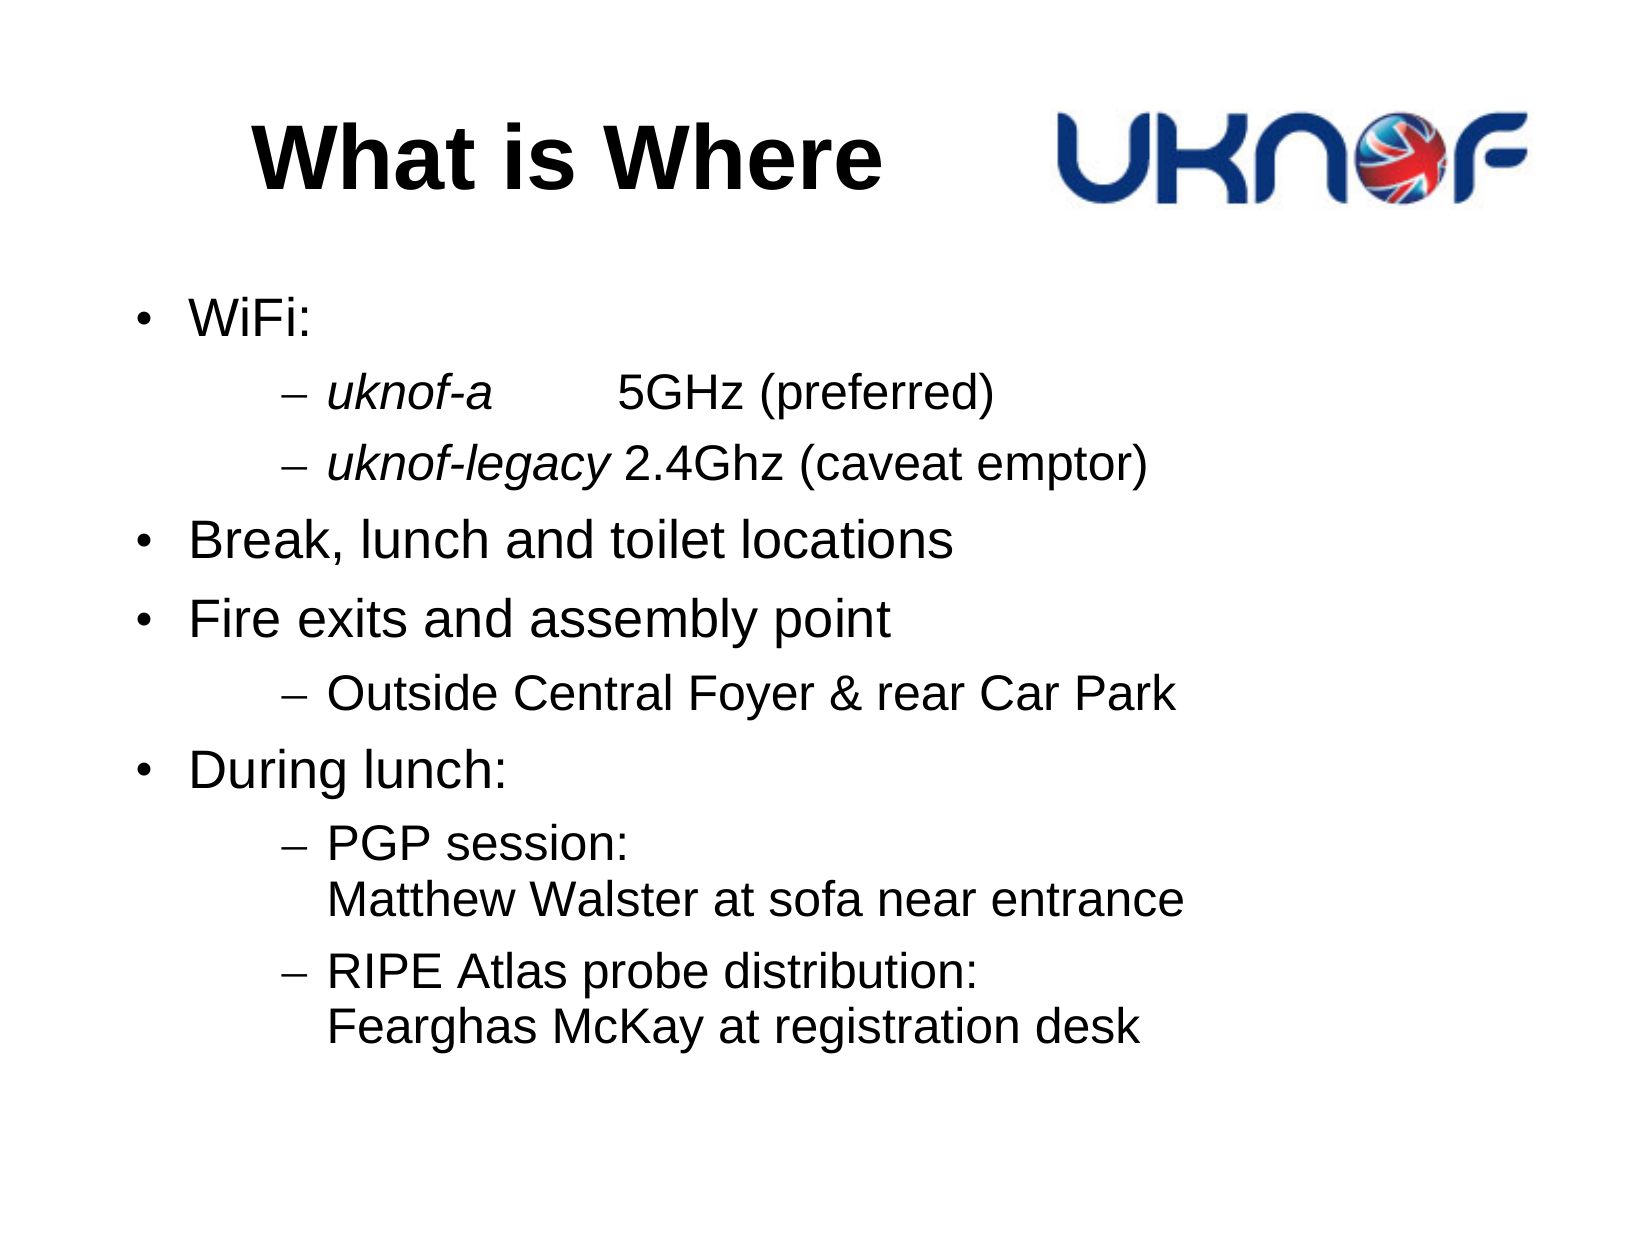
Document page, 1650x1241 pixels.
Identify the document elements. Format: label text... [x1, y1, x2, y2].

list WiFi: uknof-a 5GHz (preferred) uknof-legacy 2.4Ghz (caveat emptor) Break, lunch and toilet locations Fire exits and assembly point Outside Central Foyer & rear Car Park During lunch: PGP session: Matthew Walster at sofa near entrance RIPE Atlas probe distribution: Fearghas McKay at registration desk [75, 287, 1576, 1055]
picture [1050, 93, 1536, 225]
title What is Where [123, 37, 1013, 279]
